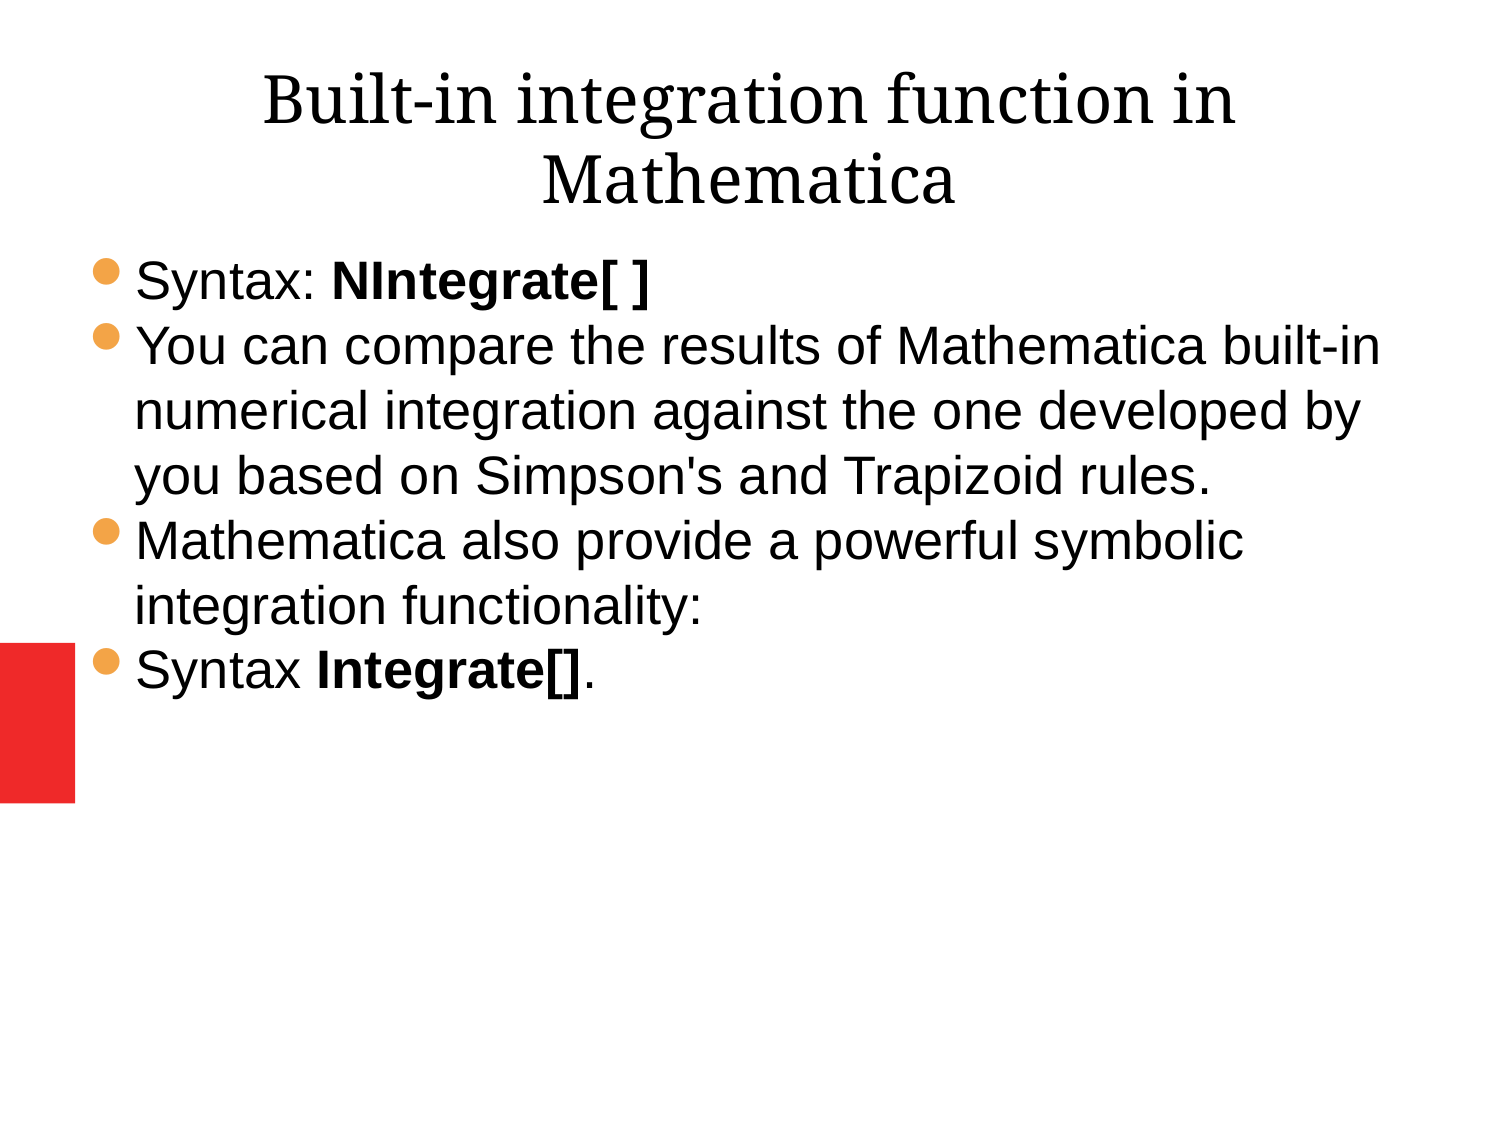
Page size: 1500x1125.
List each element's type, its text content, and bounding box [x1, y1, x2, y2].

text_box Syntax: NIntegrate[ ] You can compare the results of Mathematica built-in numerical integration against the one developed by you based on Simpson's and Trapizoid rules. Mathematica also provide a powerful symbolic integration functionality: Syntax Integrate[]. [74, 237, 1425, 1005]
text_box Built-in integration function in Mathematica [74, 24, 1425, 225]
